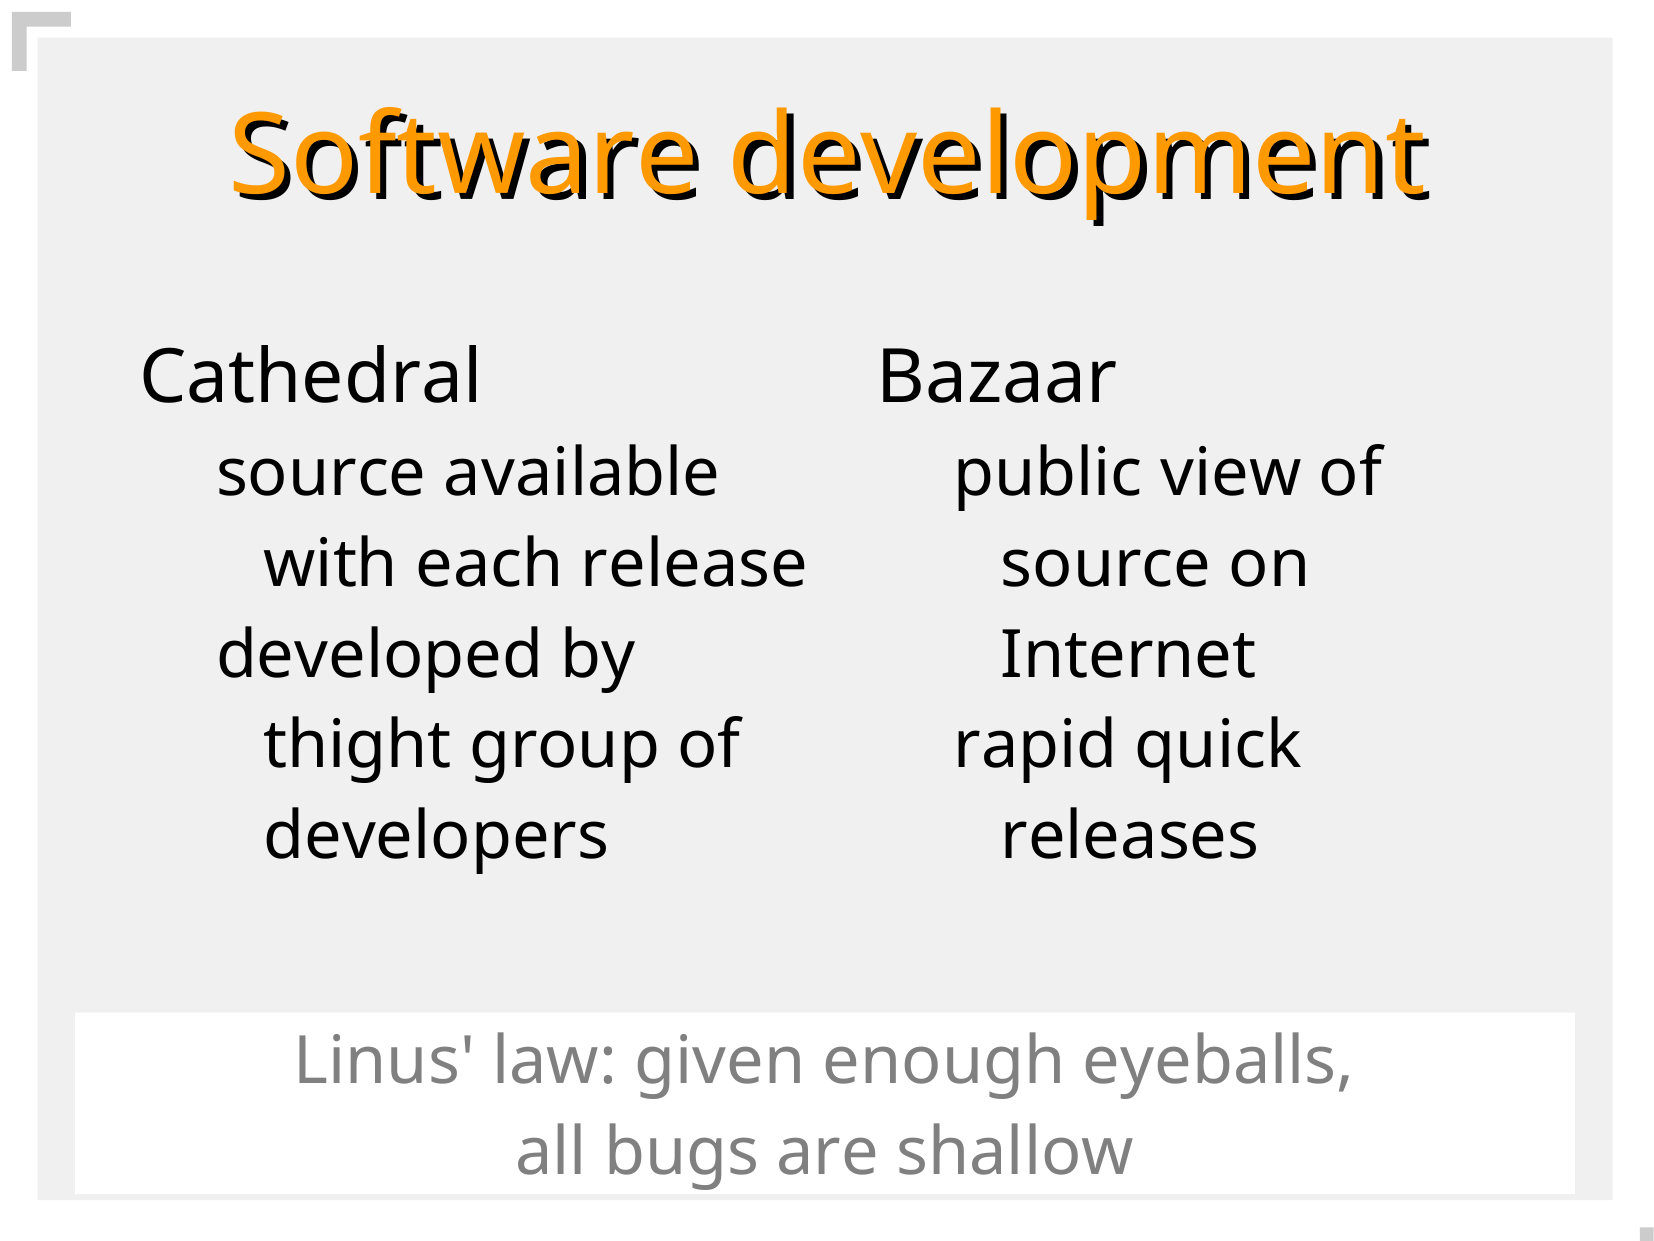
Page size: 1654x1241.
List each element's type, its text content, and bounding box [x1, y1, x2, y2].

list Bazaar public view of source on Internet rapid quick releases [858, 322, 1562, 1012]
text_box Linus' law: given enough eyeballs, all bugs are shallow [75, 1012, 1576, 1163]
title Software development [121, 46, 1534, 254]
list Cathedral source available with each release developed by thight group of developers [121, 322, 824, 1012]
